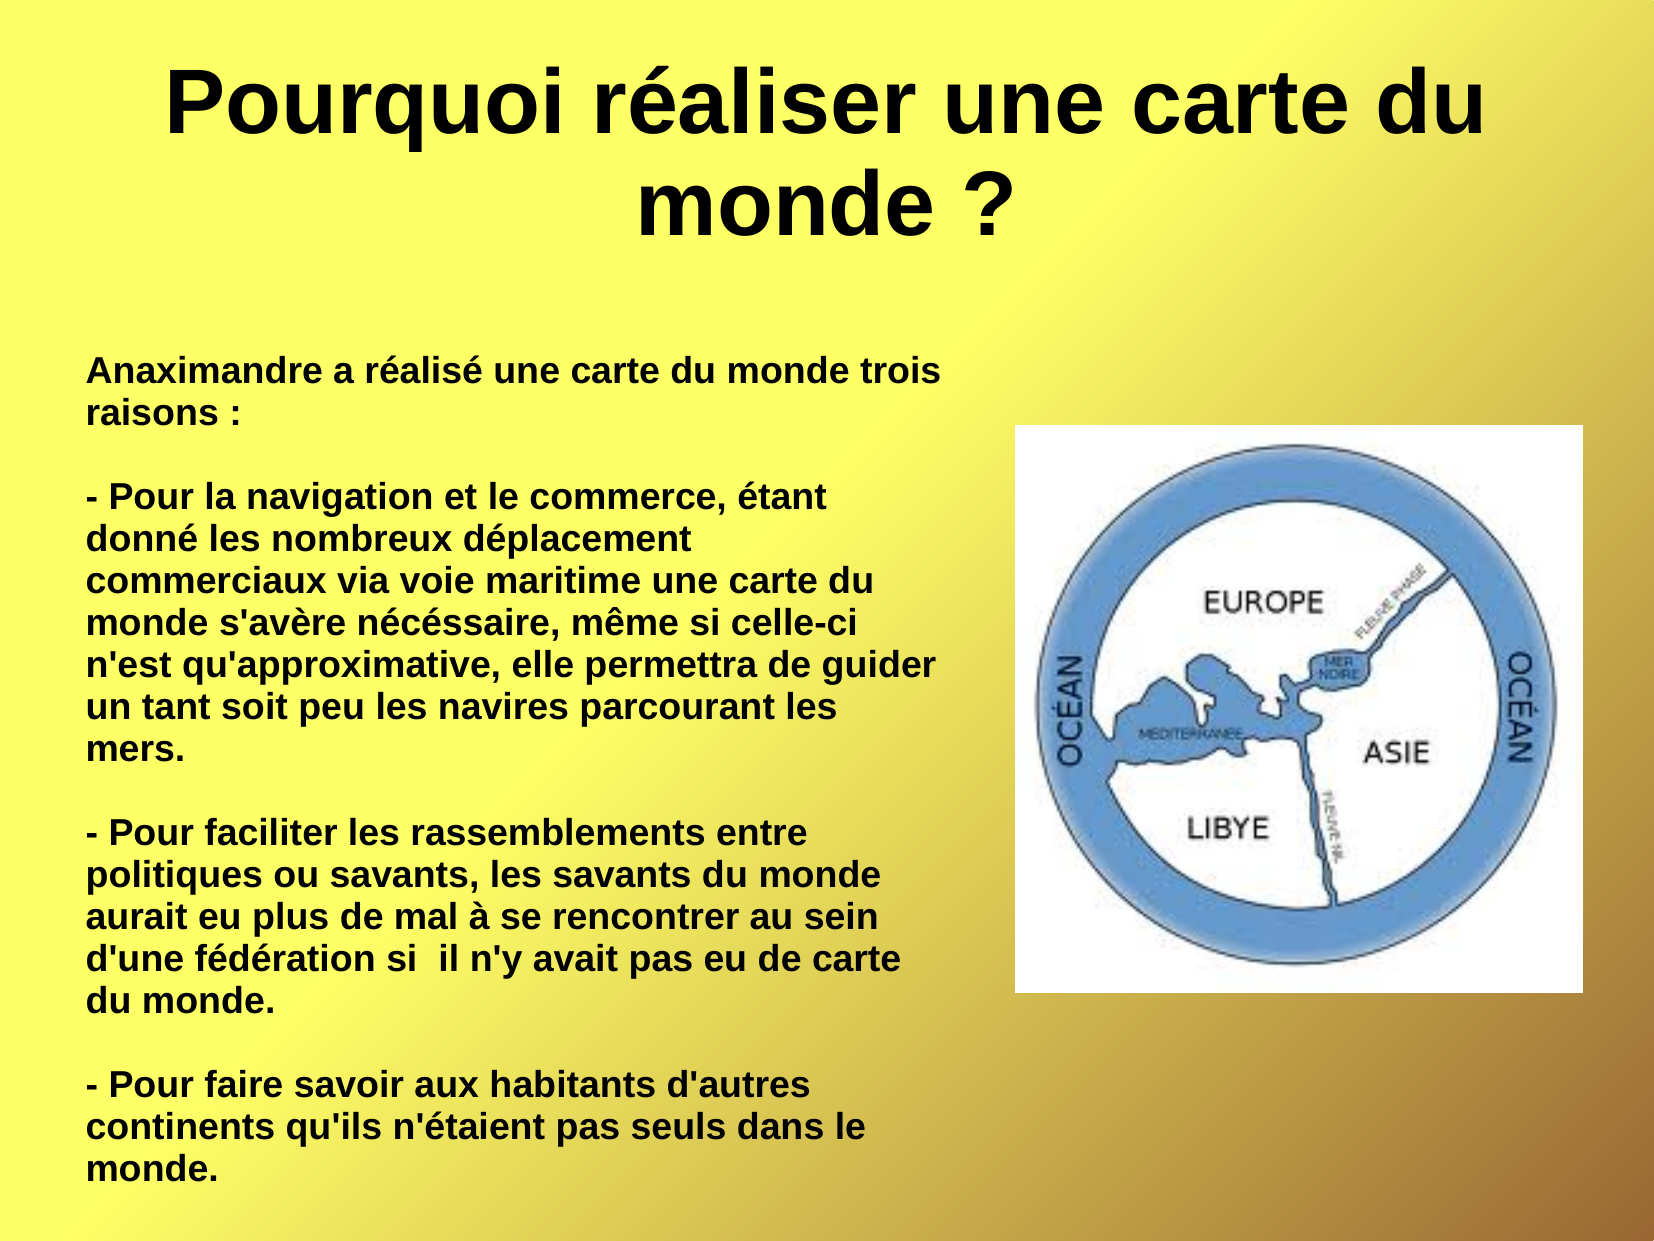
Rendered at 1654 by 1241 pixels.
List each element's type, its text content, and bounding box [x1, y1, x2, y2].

title Pourquoi réaliser une carte du monde ? [82, 49, 1571, 257]
picture [1015, 425, 1583, 993]
text_box Anaximandre a réalisé une carte du monde trois raisons : - Pour la navigation et le commerce, étant donné les nombreux déplacement commerciaux via voie maritime une carte du monde s'avère nécéssaire, même si celle-ci n'est qu'approximative, elle permettra de guider un tant soit peu les navires parcourant les mers. - Pour faciliter les rassemblements entre politiques ou savants, les savants du monde aurait eu plus de mal à se rencontrer au sein d'une fédération si il n'y avait pas eu de carte du monde. - Pour faire savoir aux habitants d'autres continents qu'ils n'étaient pas seuls dans le monde. [70, 342, 957, 1222]
